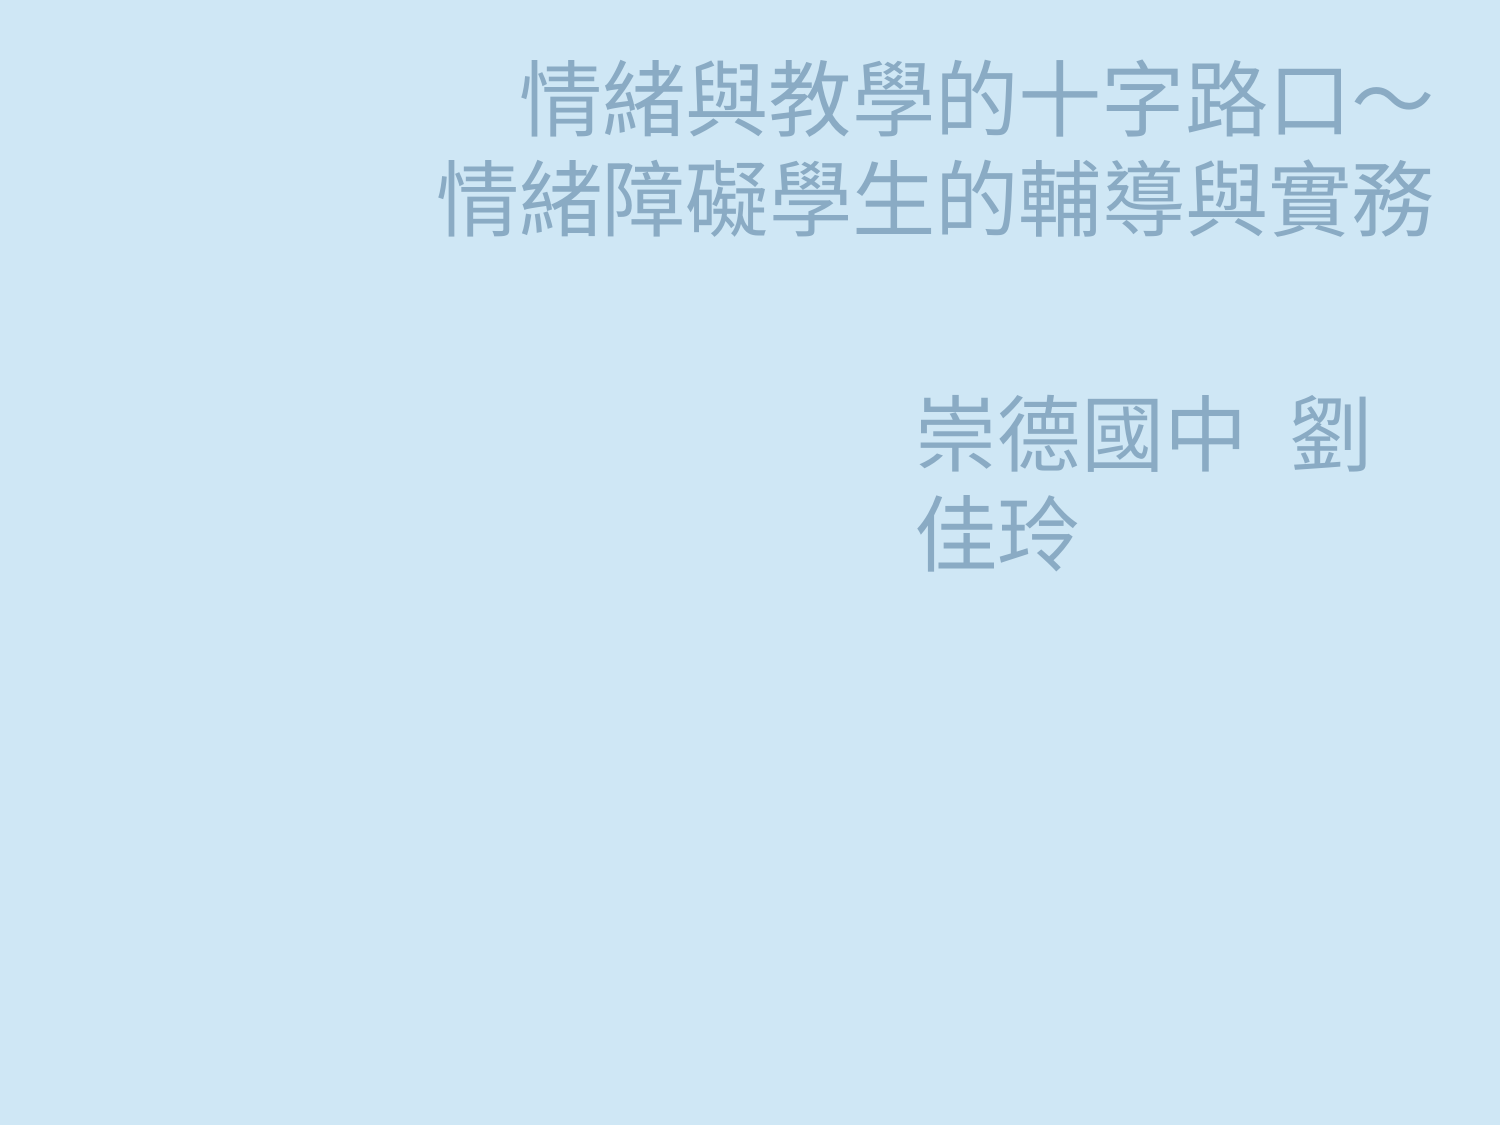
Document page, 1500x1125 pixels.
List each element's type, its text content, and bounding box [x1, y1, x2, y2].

subtitle 崇德國中 劉佳玲 [900, 375, 1463, 630]
title 情緒與教學的十字路口～ 情緒障礙學生的輔導與實務 [37, 39, 1450, 361]
